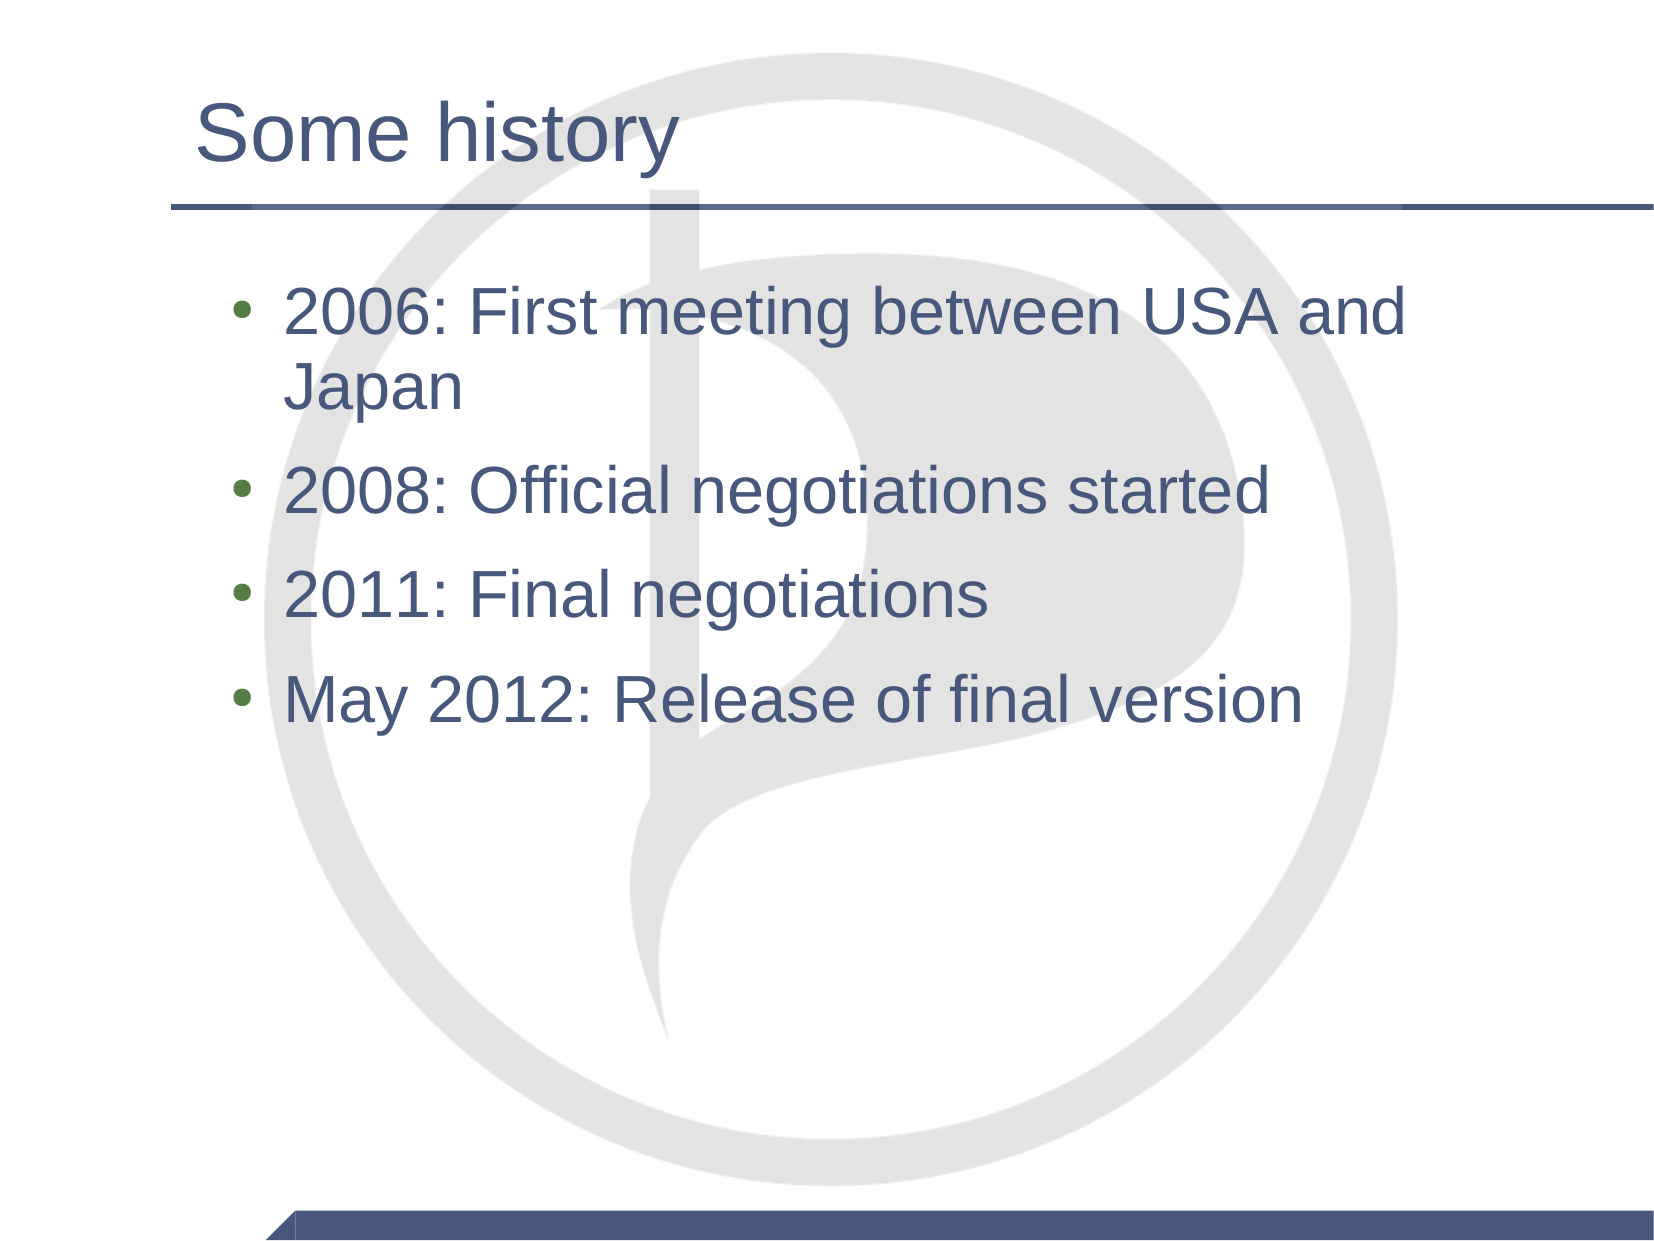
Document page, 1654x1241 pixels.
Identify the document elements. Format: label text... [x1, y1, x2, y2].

title Some history [194, 29, 1530, 237]
list 2006: First meeting between USA and Japan 2008: Official negotiations started 2011: Final negotiations May 2012: Release of final version [212, 274, 1530, 1093]
